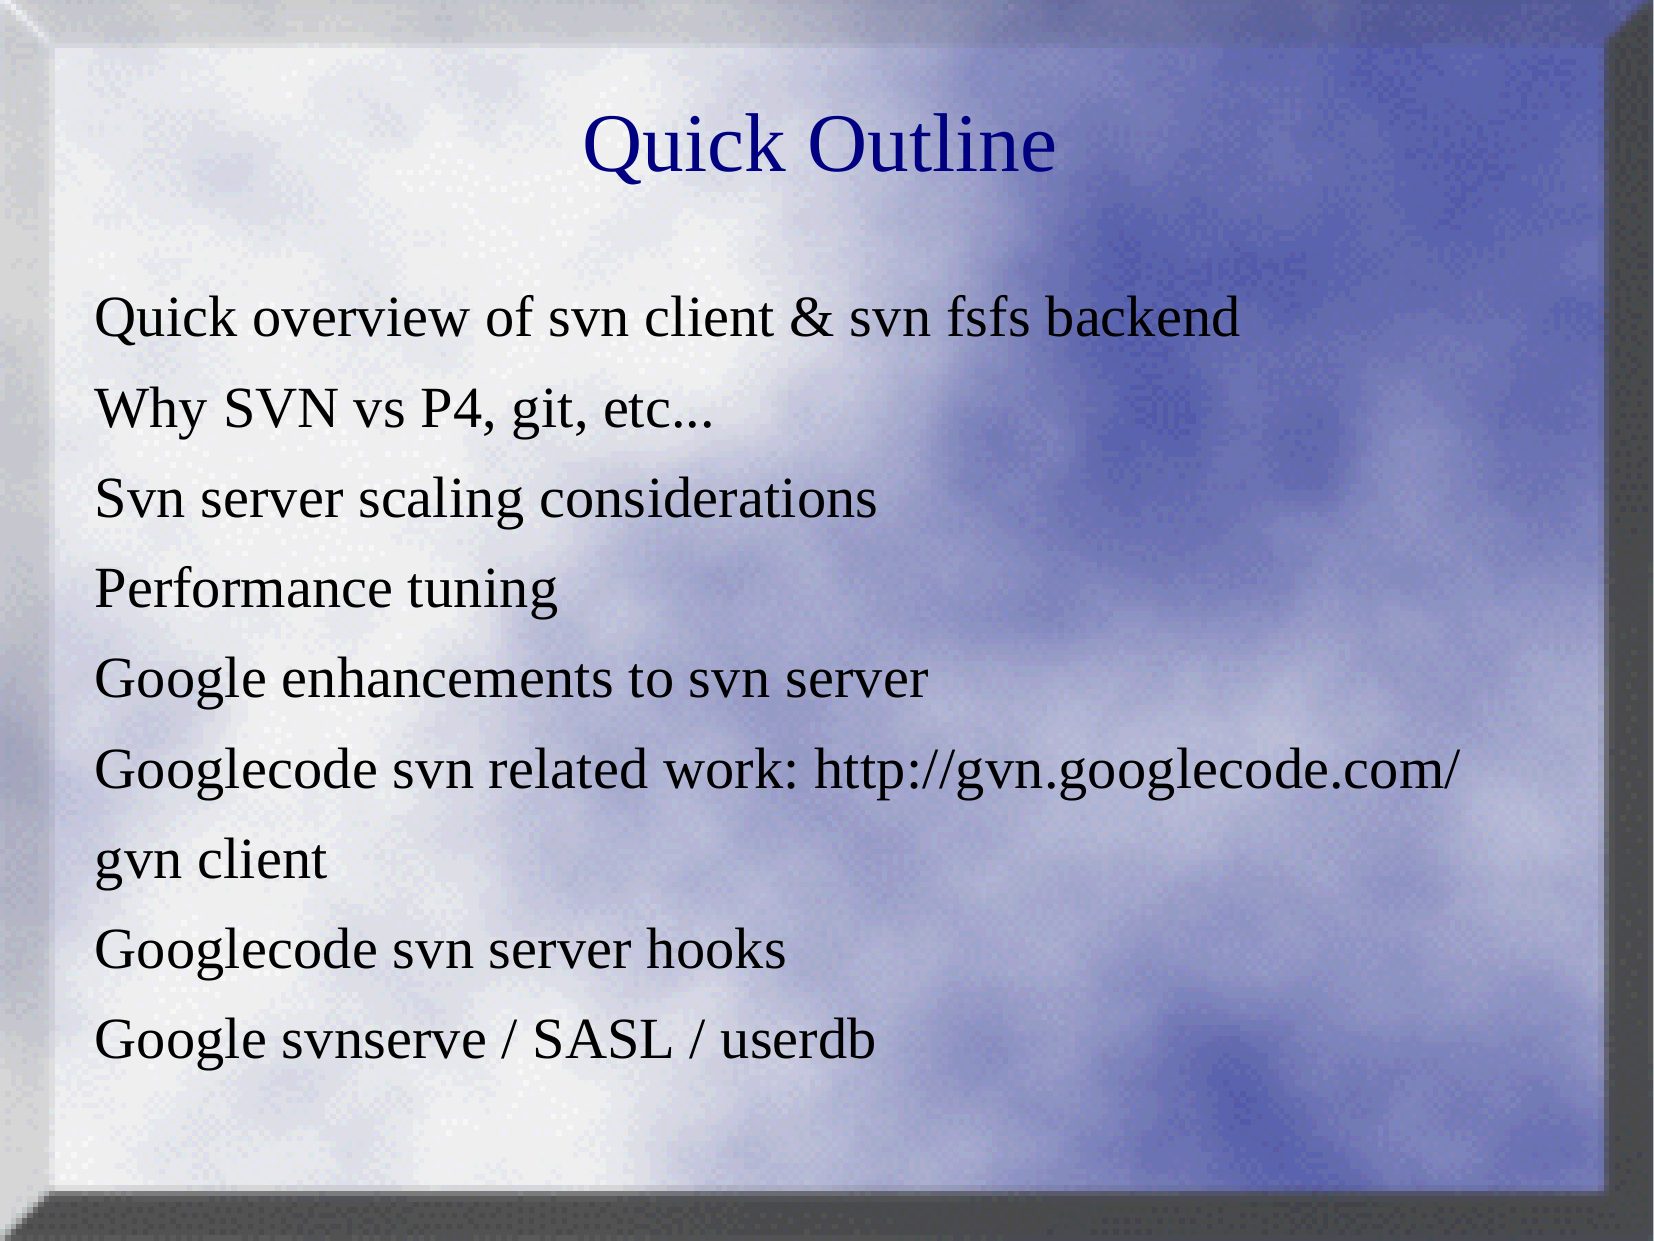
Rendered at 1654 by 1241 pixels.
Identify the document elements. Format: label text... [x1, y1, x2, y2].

title Quick Outline [201, 89, 1440, 197]
list Quick overview of svn client & svn fsfs backend Why SVN vs P4, git, etc... Svn server scaling considerations Performance tuning Google enhancements to svn server Googlecode svn related work: http://gvn.googlecode.com/ gvn client Googlecode svn server hooks Google svnserve / SASL / userdb [94, 284, 1534, 1072]
picture [0, 0, 1654, 1241]
